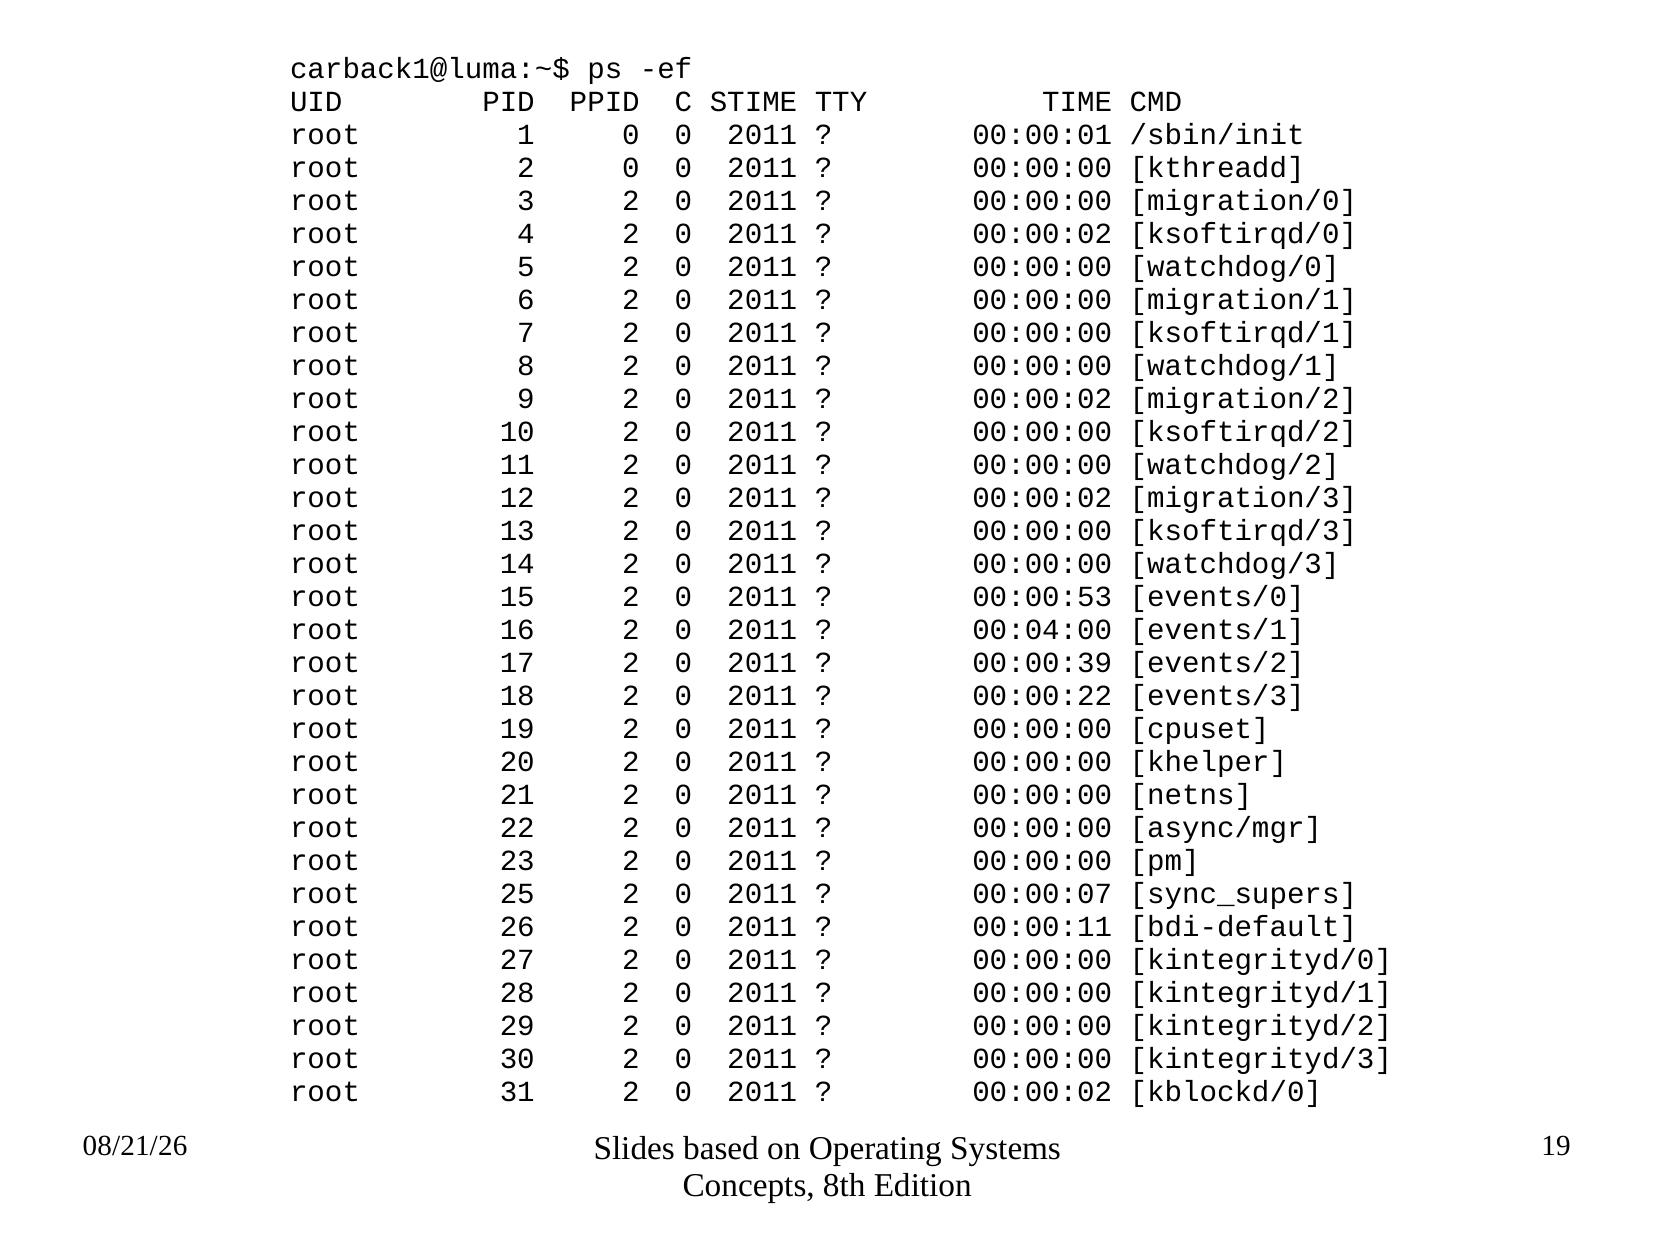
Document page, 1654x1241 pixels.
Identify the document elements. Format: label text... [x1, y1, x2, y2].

text_box carback1@luma:~$ ps -ef UID PID PPID C STIME TTY TIME CMD root 1 0 0 2011 ? 00:00:01 /sbin/init root 2 0 0 2011 ? 00:00:00 [kthreadd] root 3 2 0 2011 ? 00:00:00 [migration/0] root 4 2 0 2011 ? 00:00:02 [ksoftirqd/0] root 5 2 0 2011 ? 00:00:00 [watchdog/0] root 6 2 0 2011 ? 00:00:00 [migration/1] root 7 2 0 2011 ? 00:00:00 [ksoftirqd/1] root 8 2 0 2011 ? 00:00:00 [watchdog/1] root 9 2 0 2011 ? 00:00:02 [migration/2] root 10 2 0 2011 ? 00:00:00 [ksoftirqd/2] root 11 2 0 2011 ? 00:00:00 [watchdog/2] root 12 2 0 2011 ? 00:00:02 [migration/3] root 13 2 0 2011 ? 00:00:00 [ksoftirqd/3] root 14 2 0 2011 ? 00:00:00 [watchdog/3] root 15 2 0 2011 ? 00:00:53 [events/0] root 16 2 0 2011 ? 00:04:00 [events/1] root 17 2 0 2011 ? 00:00:39 [events/2] root 18 2 0 2011 ? 00:00:22 [events/3] root 19 2 0 2011 ? 00:00:00 [cpuset] root 20 2 0 2011 ? 00:00:00 [khelper] root 21 2 0 2011 ? 00:00:00 [netns] root 22 2 0 2011 ? 00:00:00 [async/mgr] root 23 2 0 2011 ? 00:00:00 [pm] root 25 2 0 2011 ? 00:00:07 [sync_supers] root 26 2 0 2011 ? 00:00:11 [bdi-default] root 27 2 0 2011 ? 00:00:00 [kintegrityd/0] root 28 2 0 2011 ? 00:00:00 [kintegrityd/1] root 29 2 0 2011 ? 00:00:00 [kintegrityd/2] root 30 2 0 2011 ? 00:00:00 [kintegrityd/3] root 31 2 0 2011 ? 00:00:02 [kblockd/0] [275, 46, 1408, 1118]
